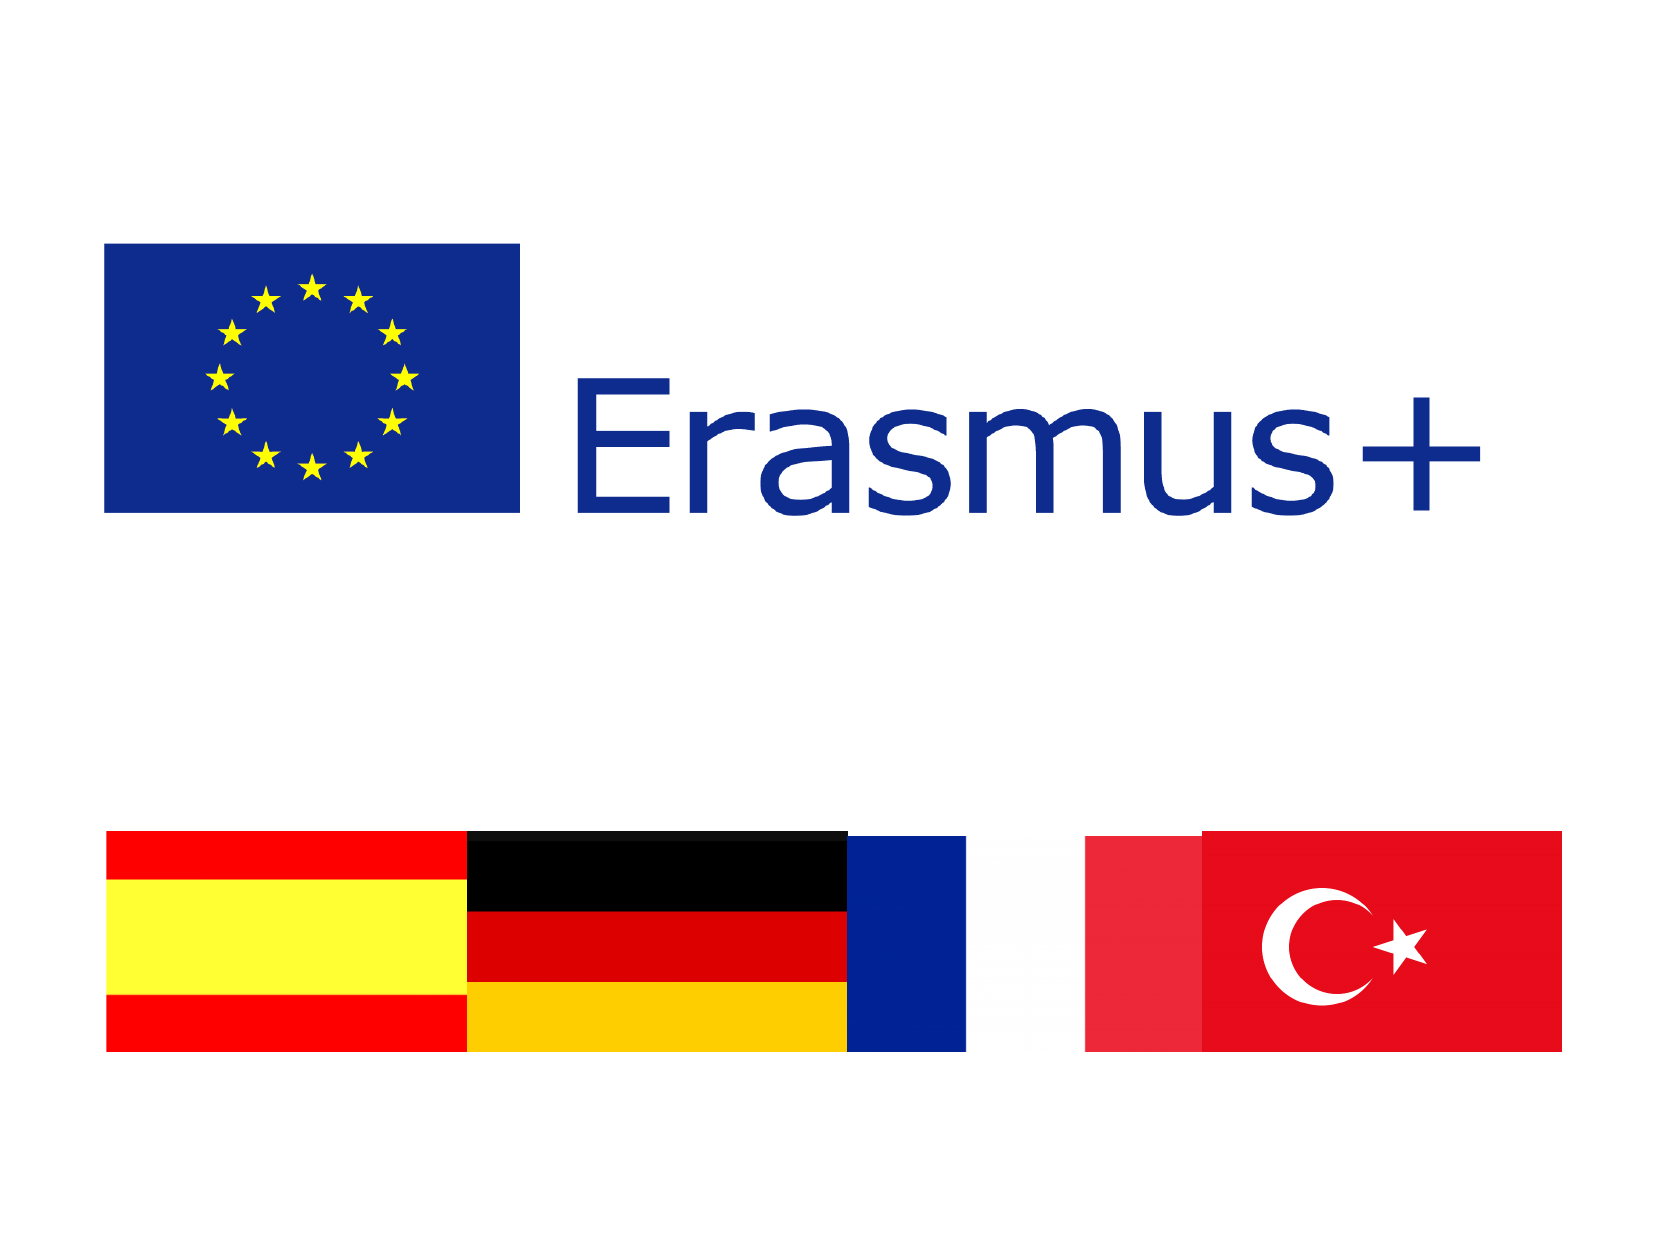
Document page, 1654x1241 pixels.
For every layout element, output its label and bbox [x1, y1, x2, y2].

picture [23, 165, 1560, 591]
picture [106, 831, 1654, 1052]
